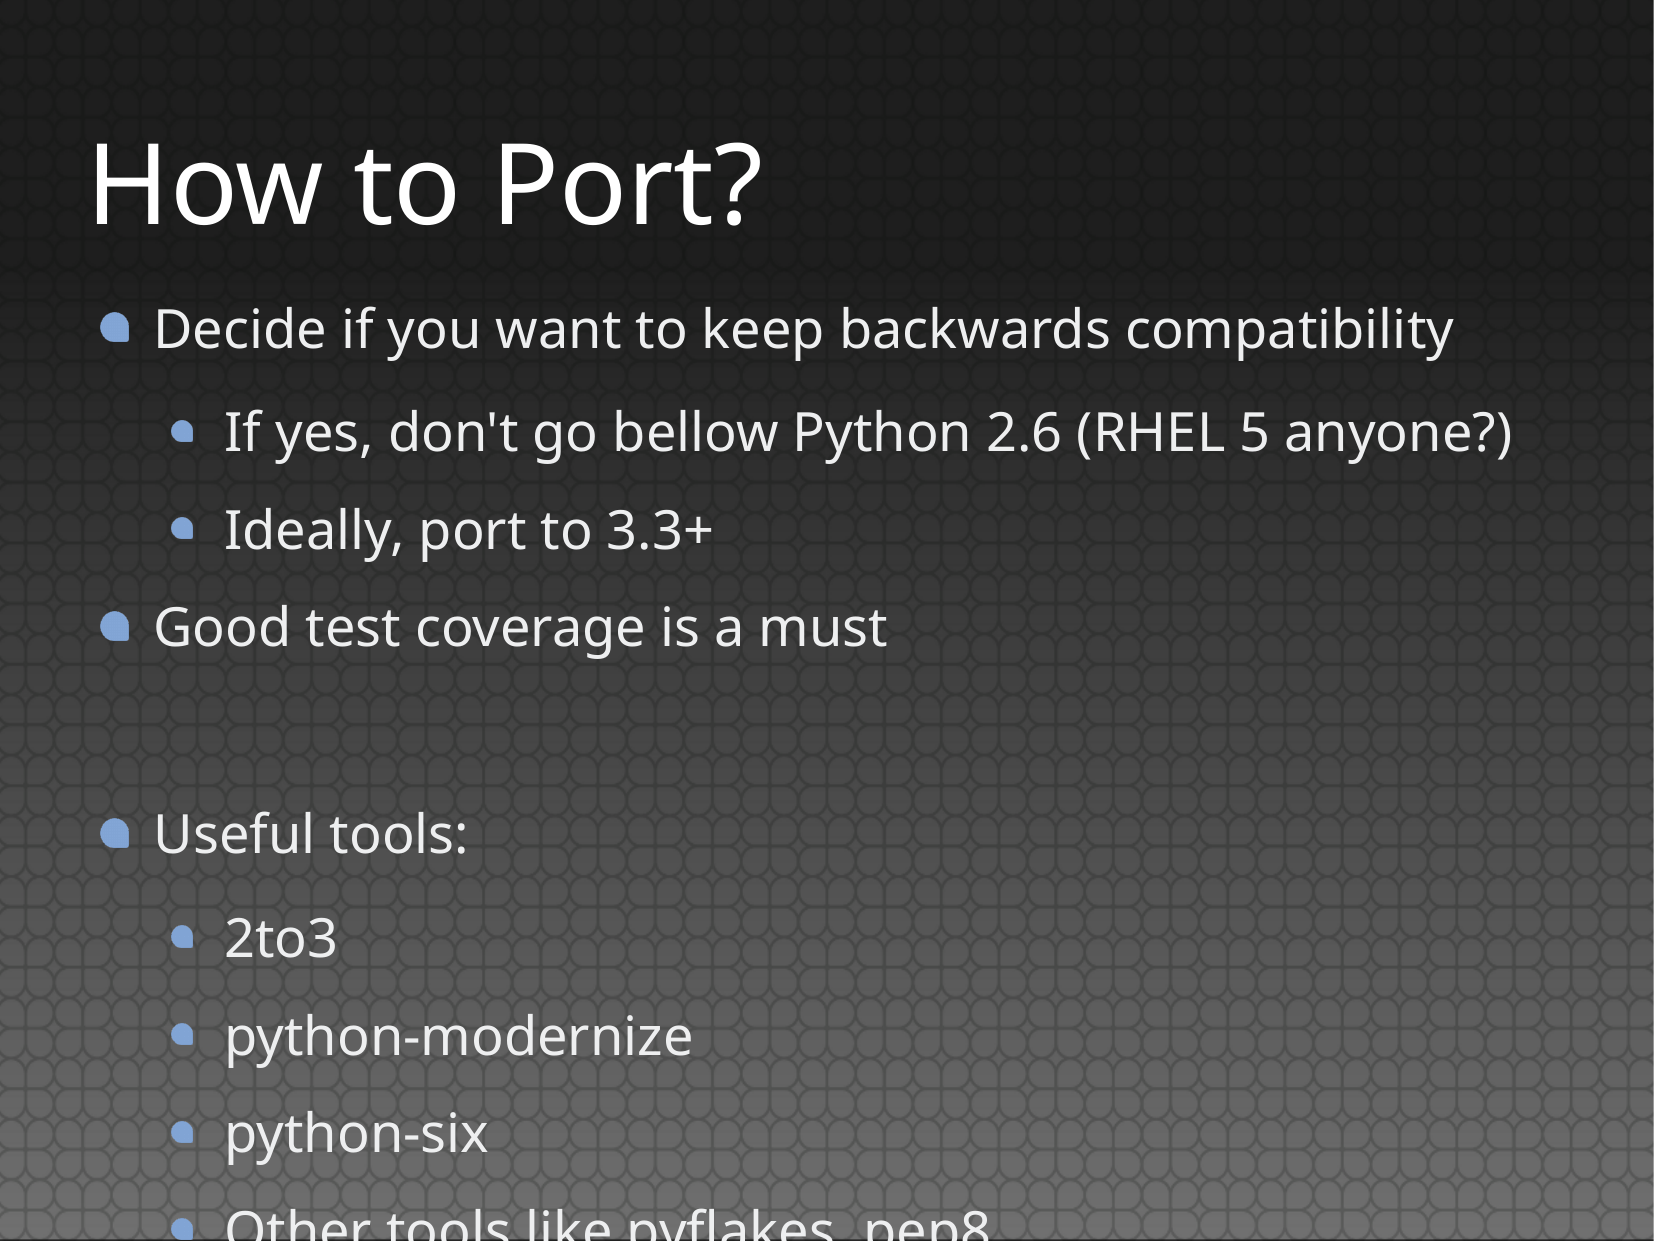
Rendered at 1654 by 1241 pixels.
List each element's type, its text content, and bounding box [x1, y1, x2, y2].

title How to Port? [86, 112, 1576, 249]
picture [0, 0, 1654, 1241]
list Decide if you want to keep backwards compatibility If yes, don't go bellow Python 2.6 (RHEL 5 anyone?) Ideally, port to 3.3+ Good test coverage is a must Useful tools: 2to3 python-modernize python-six Other tools like pyflakes, pep8, ... [82, 290, 1571, 1241]
